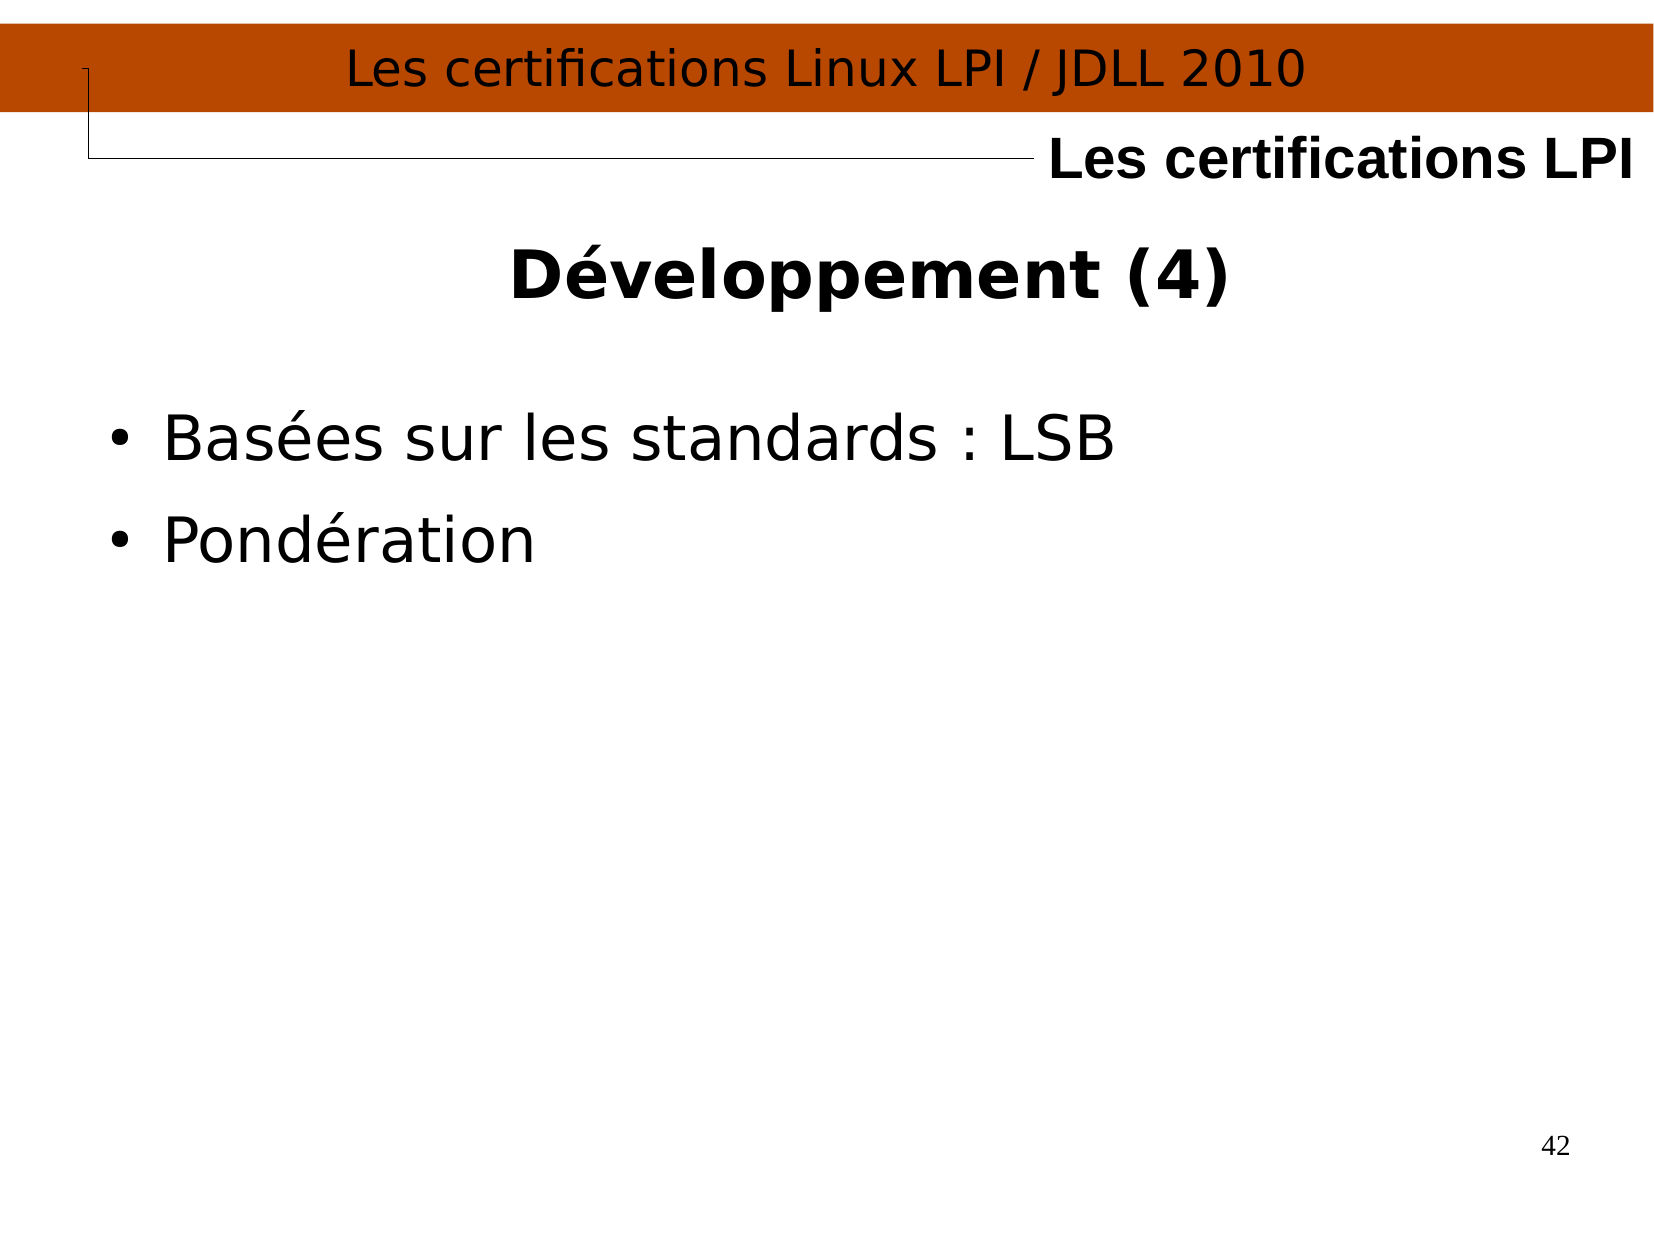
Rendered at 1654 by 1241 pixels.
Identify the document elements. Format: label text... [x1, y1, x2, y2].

title Les certifications Linux LPI / JDLL 2010 [82, 39, 1571, 99]
text_box [0, 23, 1654, 113]
text_box Les certifications LPI [1033, 118, 1654, 198]
list Développement (4) Basées sur les standards : LSB Pondération [91, 236, 1580, 1047]
